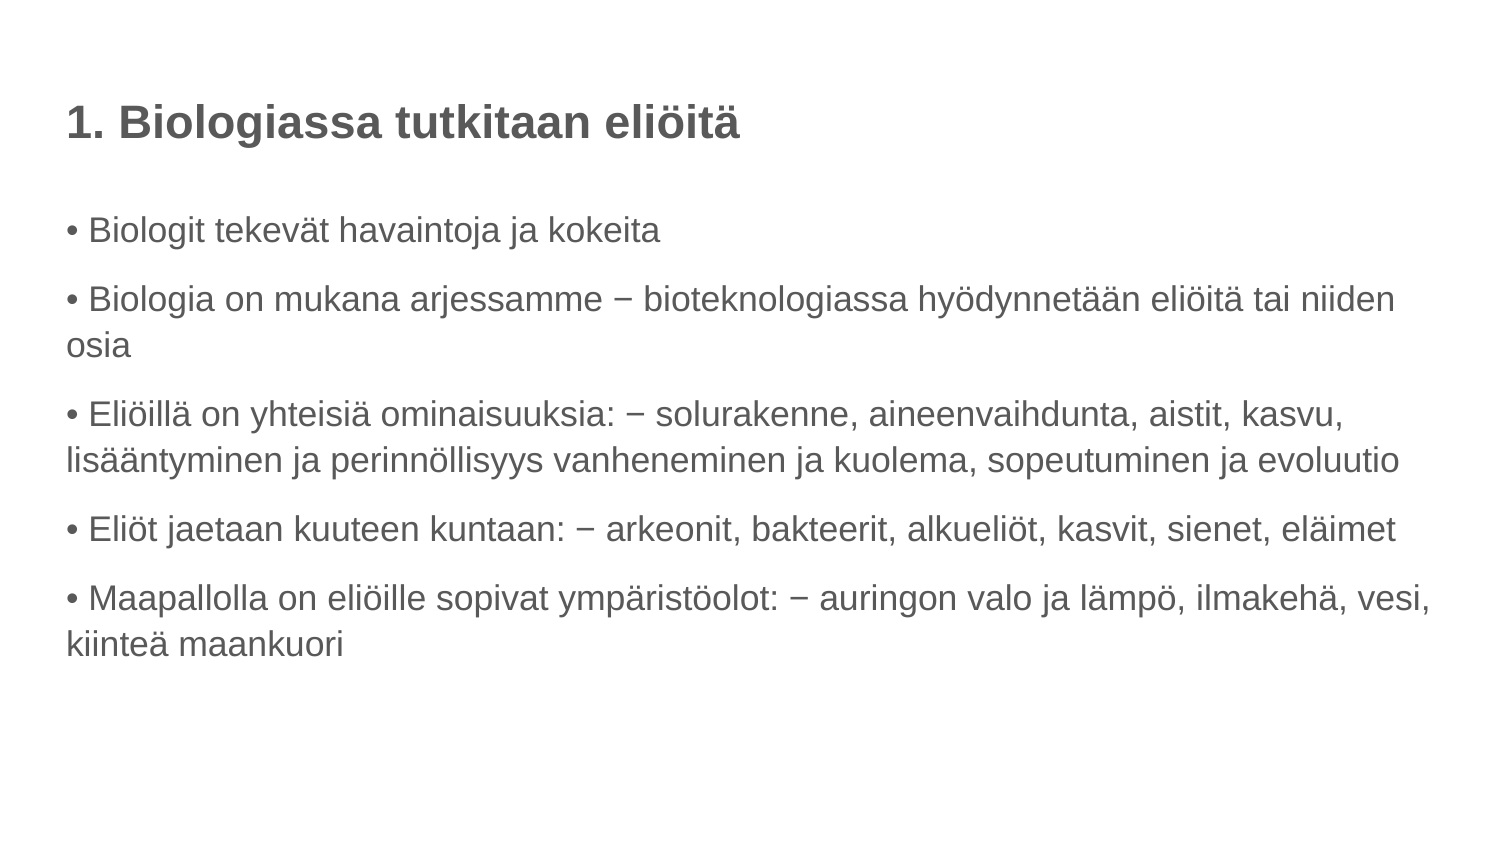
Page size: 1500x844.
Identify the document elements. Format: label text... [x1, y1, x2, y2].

list • Biologit tekevät havaintoja ja kokeita • Biologia on mukana arjessamme − bioteknologiassa hyödynnetään eliöitä tai niiden osia • Eliöillä on yhteisiä ominaisuuksia: − solurakenne, aineenvaihdunta, aistit, kasvu, lisääntyminen ja perinnöllisyys vanheneminen ja kuolema, sopeutuminen ja evoluutio • Eliöt jaetaan kuuteen kuntaan: − arkeonit, bakteerit, alkueliöt, kasvit, sienet, eläimet • Maapallolla on eliöille sopivat ympäristöolot: − auringon valo ja lämpö, ilmakehä, vesi, kiinteä maankuori [51, 189, 1449, 750]
title 1. Biologiassa tutkitaan eliöitä [51, 72, 1449, 167]
